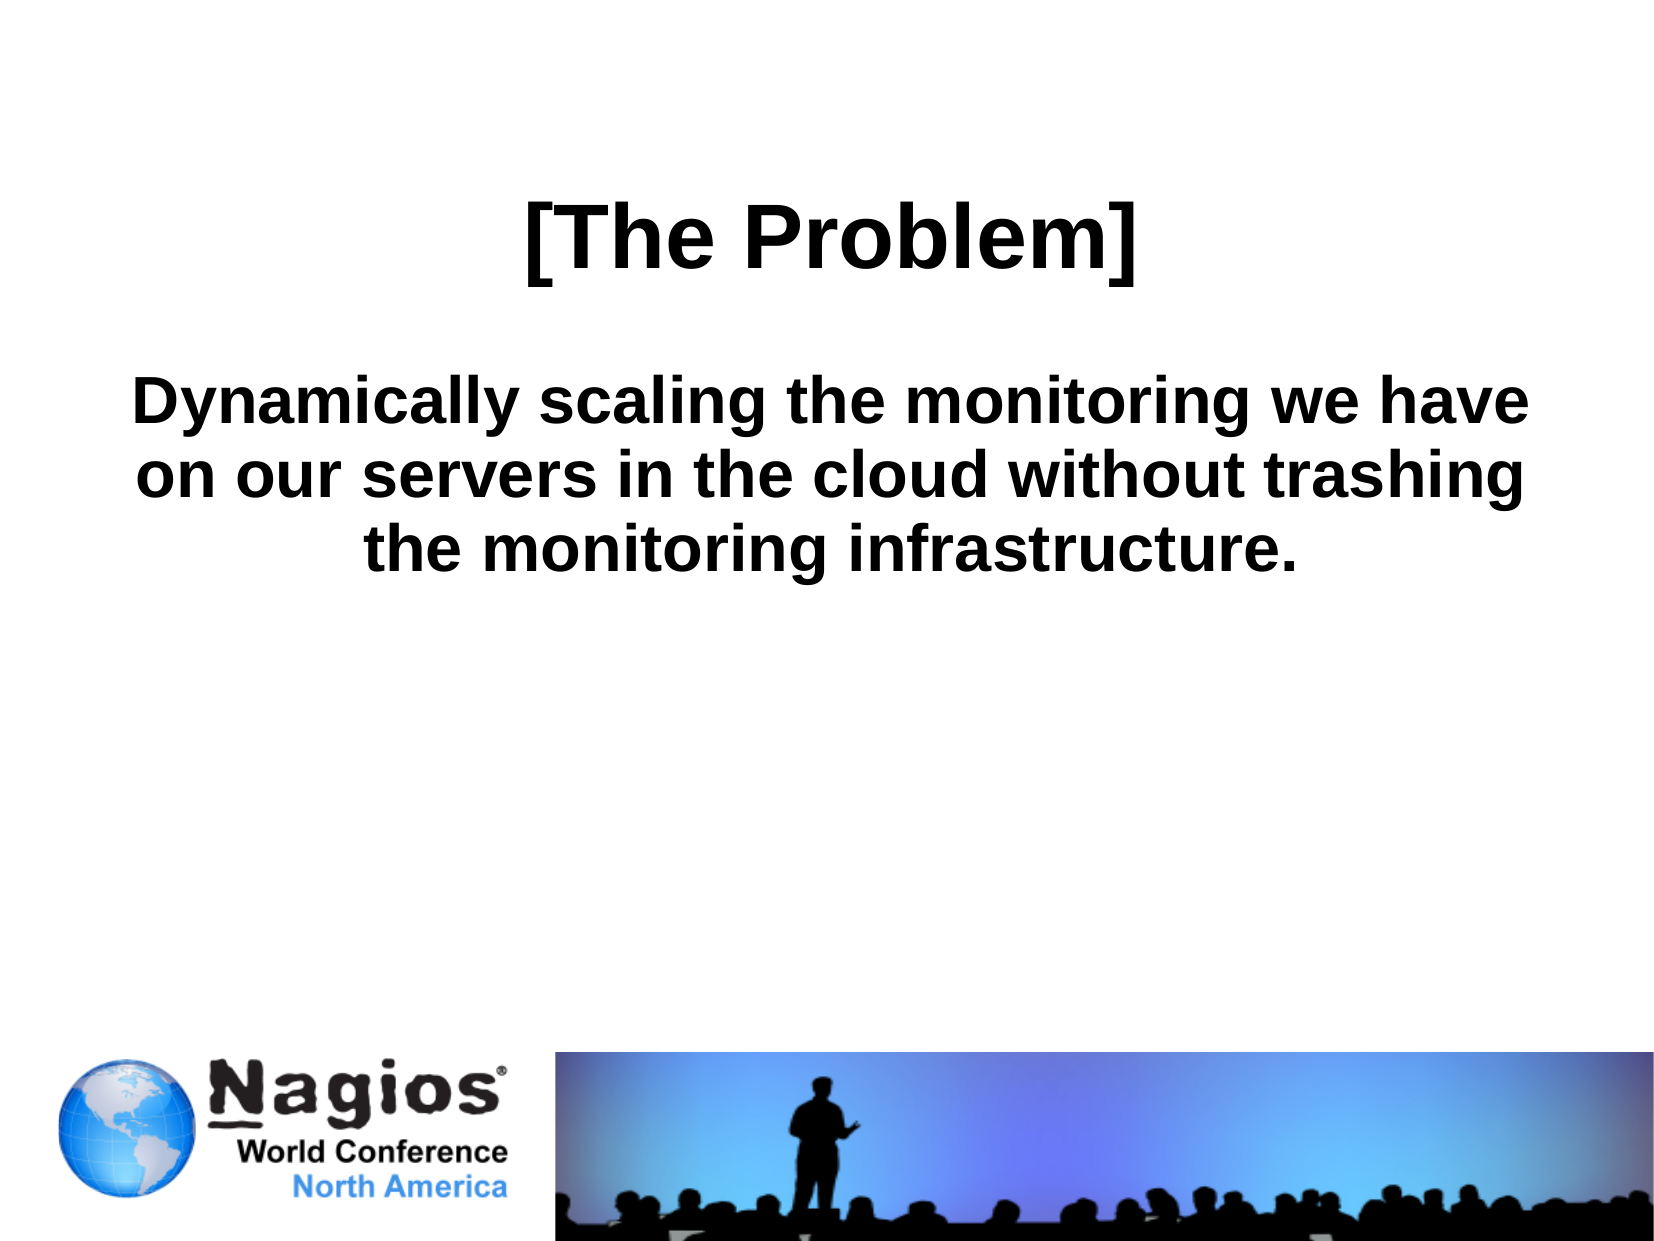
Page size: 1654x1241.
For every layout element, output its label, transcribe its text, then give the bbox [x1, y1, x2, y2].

title [The Problem] Dynamically scaling the monitoring we have on our servers in the cloud without trashing the monitoring infrastructure. [87, 180, 1576, 587]
picture [555, 1052, 1654, 1241]
picture [58, 1058, 509, 1228]
